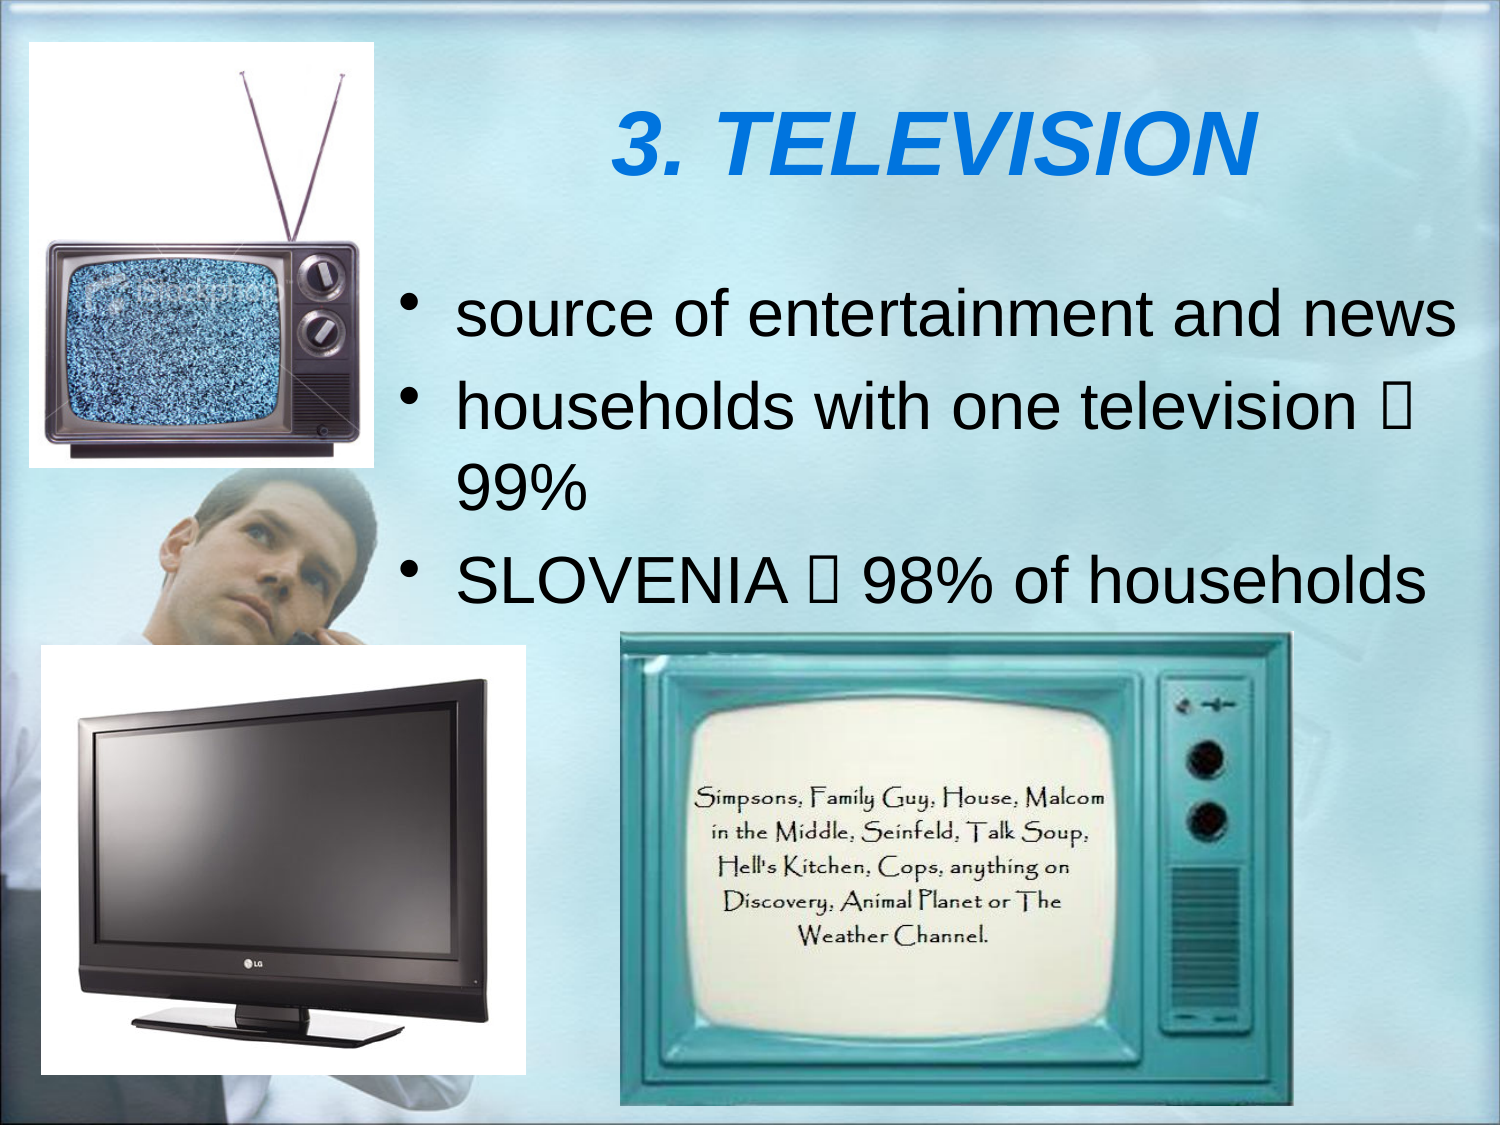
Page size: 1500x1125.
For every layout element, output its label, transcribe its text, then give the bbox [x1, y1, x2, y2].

picture [0, 0, 1500, 1125]
title 3. TELEVISION [383, 45, 1486, 233]
list source of entertainment and news households with one television  99% SLOVENIA  98% of households [383, 262, 1486, 1005]
